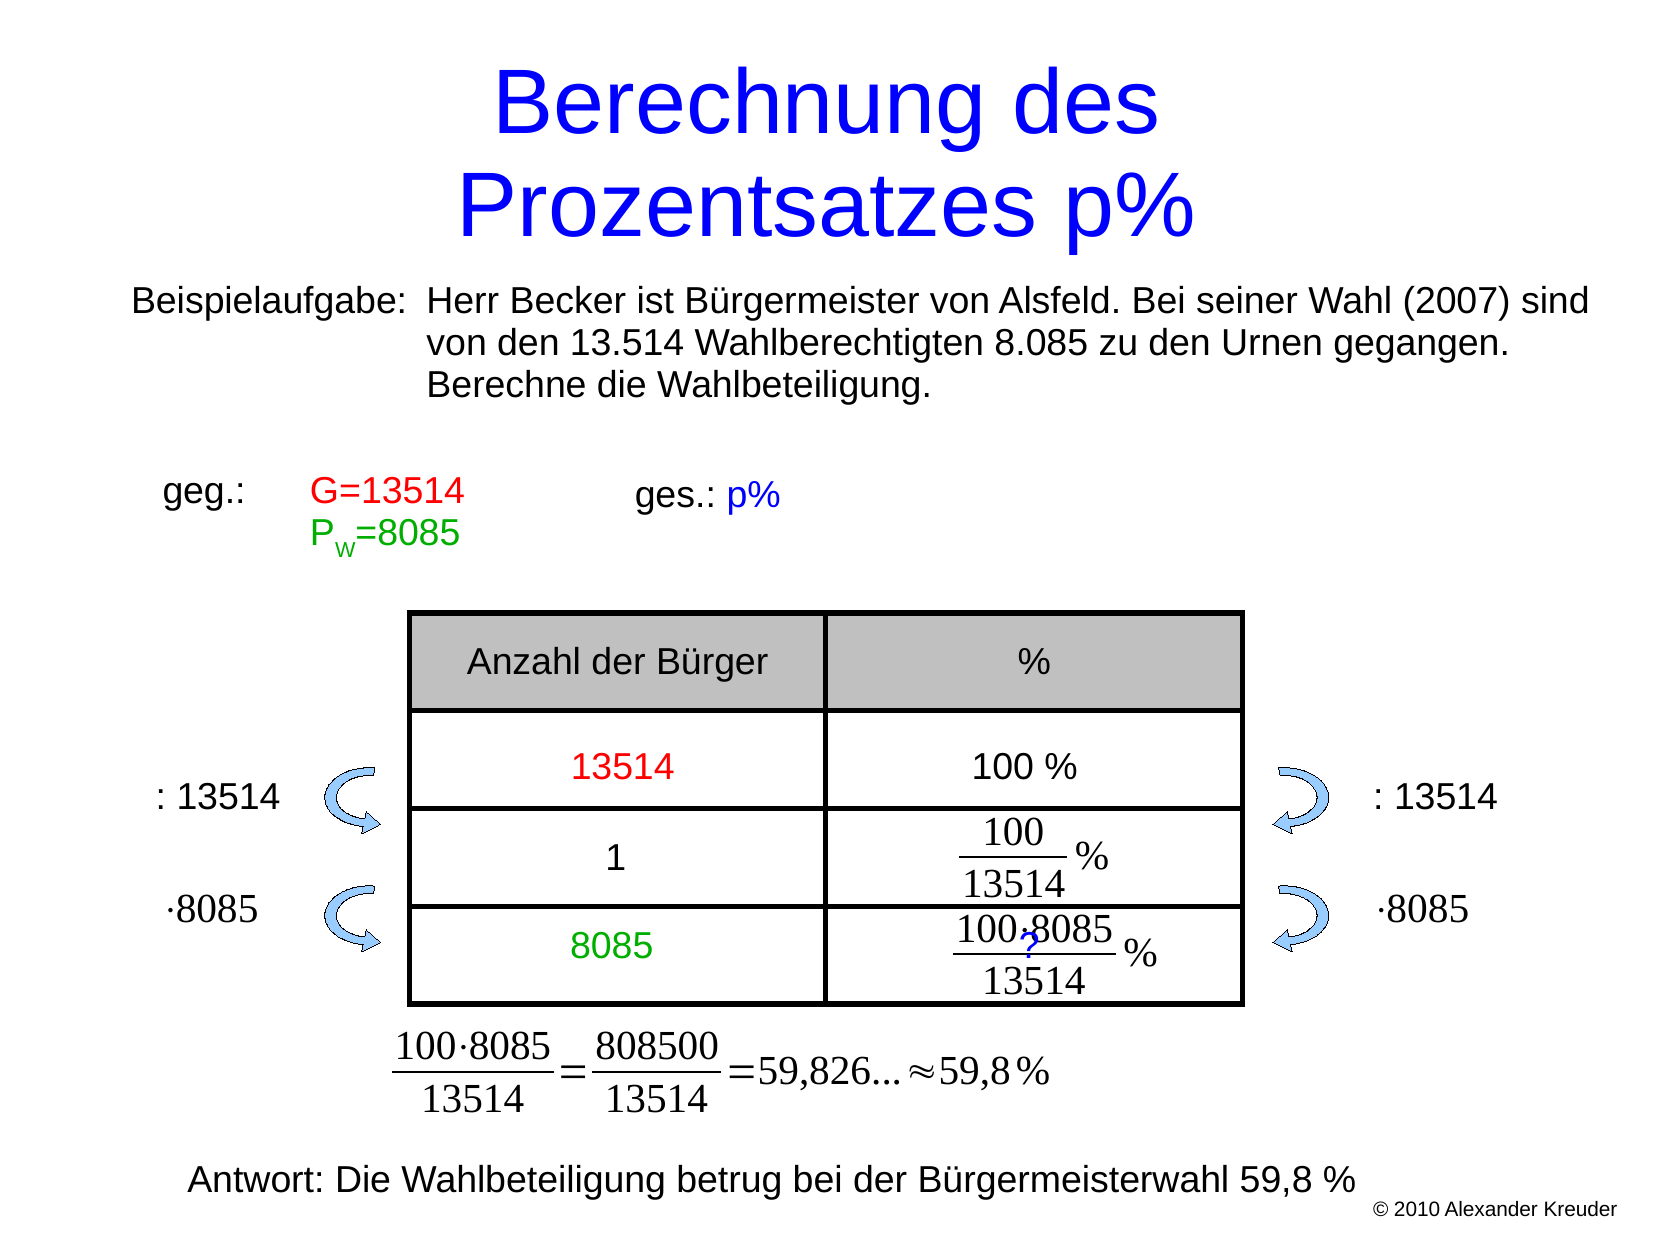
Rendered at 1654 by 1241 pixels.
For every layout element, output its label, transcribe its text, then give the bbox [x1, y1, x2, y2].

table_cell [828, 909, 944, 1001]
text_box : 13514 [140, 767, 296, 827]
text_box [324, 767, 381, 834]
text_box [1272, 885, 1329, 952]
text_box 100 % [956, 738, 1093, 796]
text_box : 13514 [1358, 767, 1513, 825]
text_box 13514 [556, 738, 690, 796]
chart [1363, 885, 1477, 933]
text_box ? [1003, 917, 1055, 975]
text_box ges.: p% [620, 465, 796, 523]
table_cell [828, 811, 951, 904]
chart [383, 1022, 1057, 1122]
table_cell [412, 811, 823, 904]
text_box 1 [590, 828, 641, 886]
text_box [1272, 767, 1329, 834]
table_cell [1115, 811, 1240, 904]
text_box Beispielaufgabe: Herr Becker ist Bürgermeister von Alsfeld. Bei seiner Wahl (2007) sind von den 13.514 Wahlberechtigten 8.085 zu den Urnen gegangen. Berechne die Wahlbeteiligung. [116, 272, 1606, 414]
text_box [324, 885, 381, 952]
chart [152, 885, 266, 933]
title Berechnung des Prozentsatzes p% [82, 50, 1571, 256]
table_cell [412, 713, 823, 806]
table_cell [828, 713, 1240, 806]
table_cell [412, 909, 823, 1001]
text_box 8085 [555, 917, 669, 975]
table_cell [1164, 909, 1240, 1001]
text_box geg.: G=13514 PW=8085 [147, 462, 480, 570]
text_box Antwort: Die Wahlbeteiligung betrug bei der Bürgermeisterwahl 59,8 % [172, 1151, 1370, 1209]
chart [944, 807, 1164, 1004]
table_header % [828, 616, 1240, 708]
table_header Anzahl der Bürger [412, 616, 823, 708]
